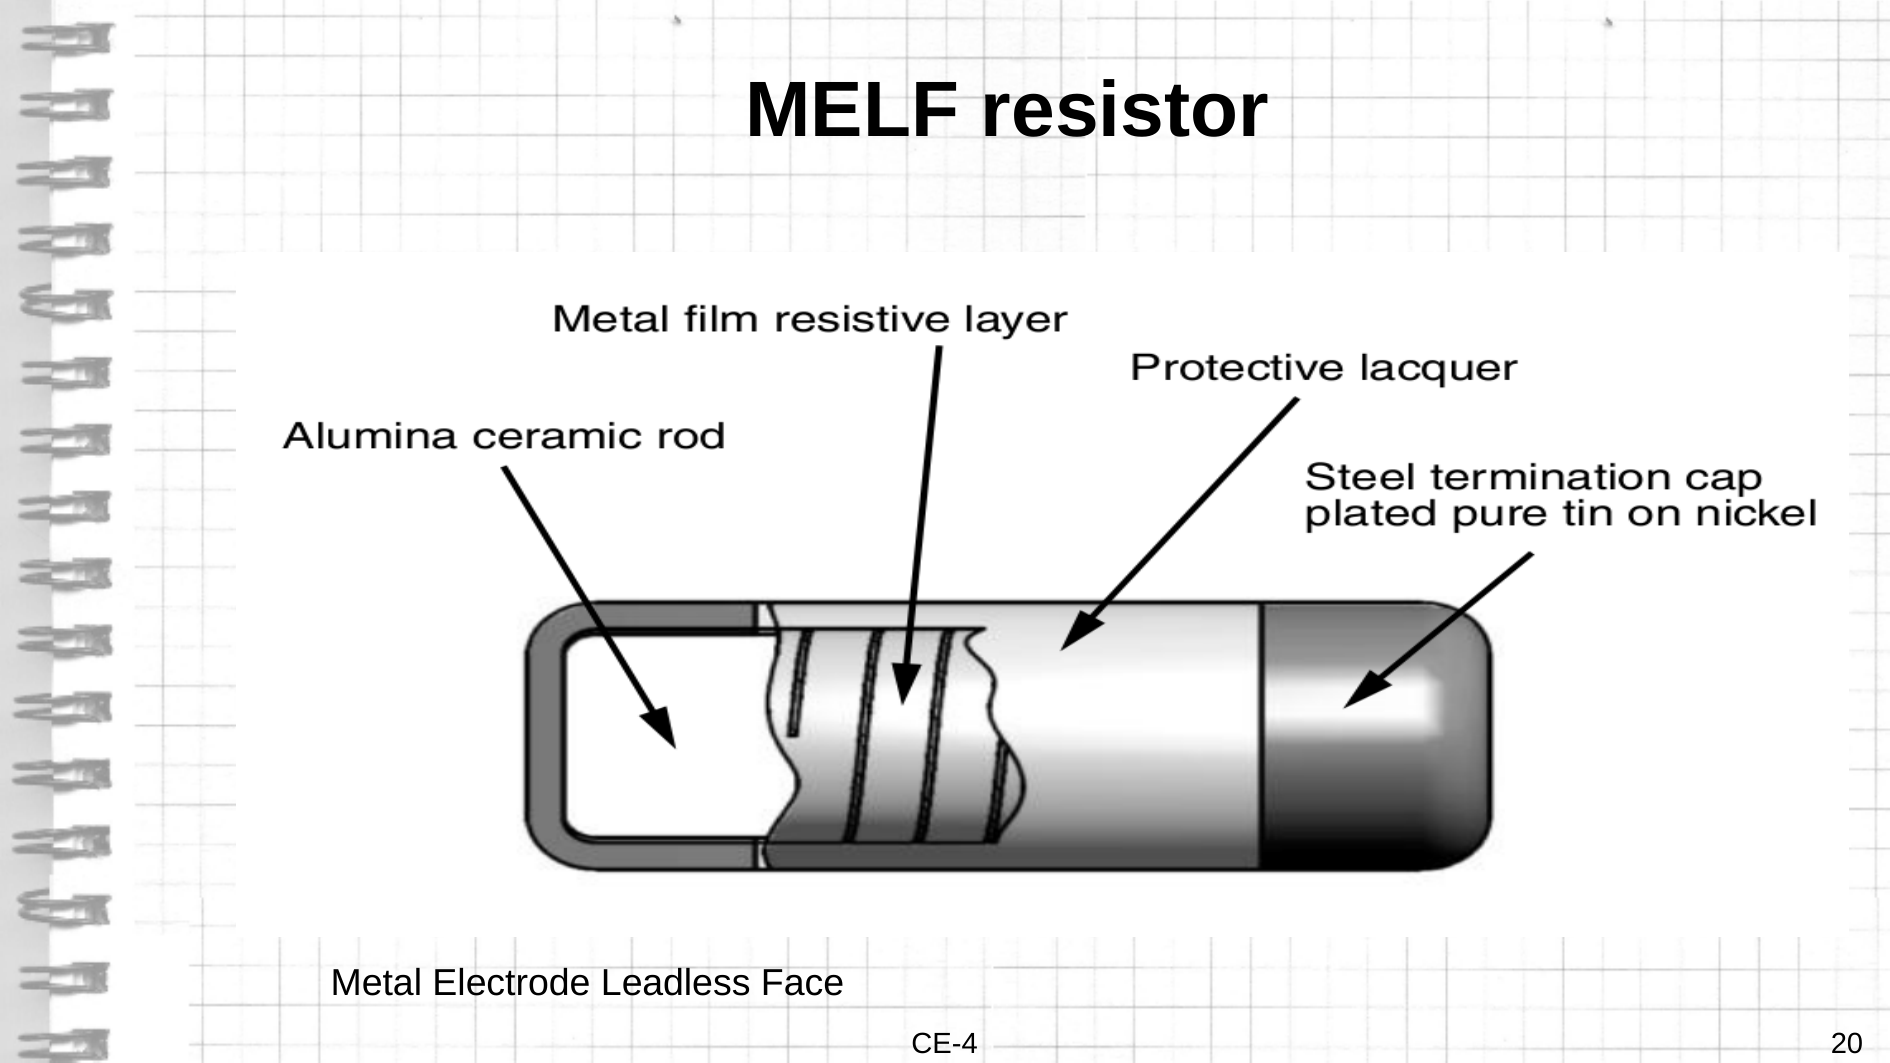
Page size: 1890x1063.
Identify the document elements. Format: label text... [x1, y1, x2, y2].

text_box Metal Electrode Leadless Face [315, 954, 1114, 1012]
picture [0, 0, 1890, 1063]
title MELF resistor [124, 20, 1890, 198]
